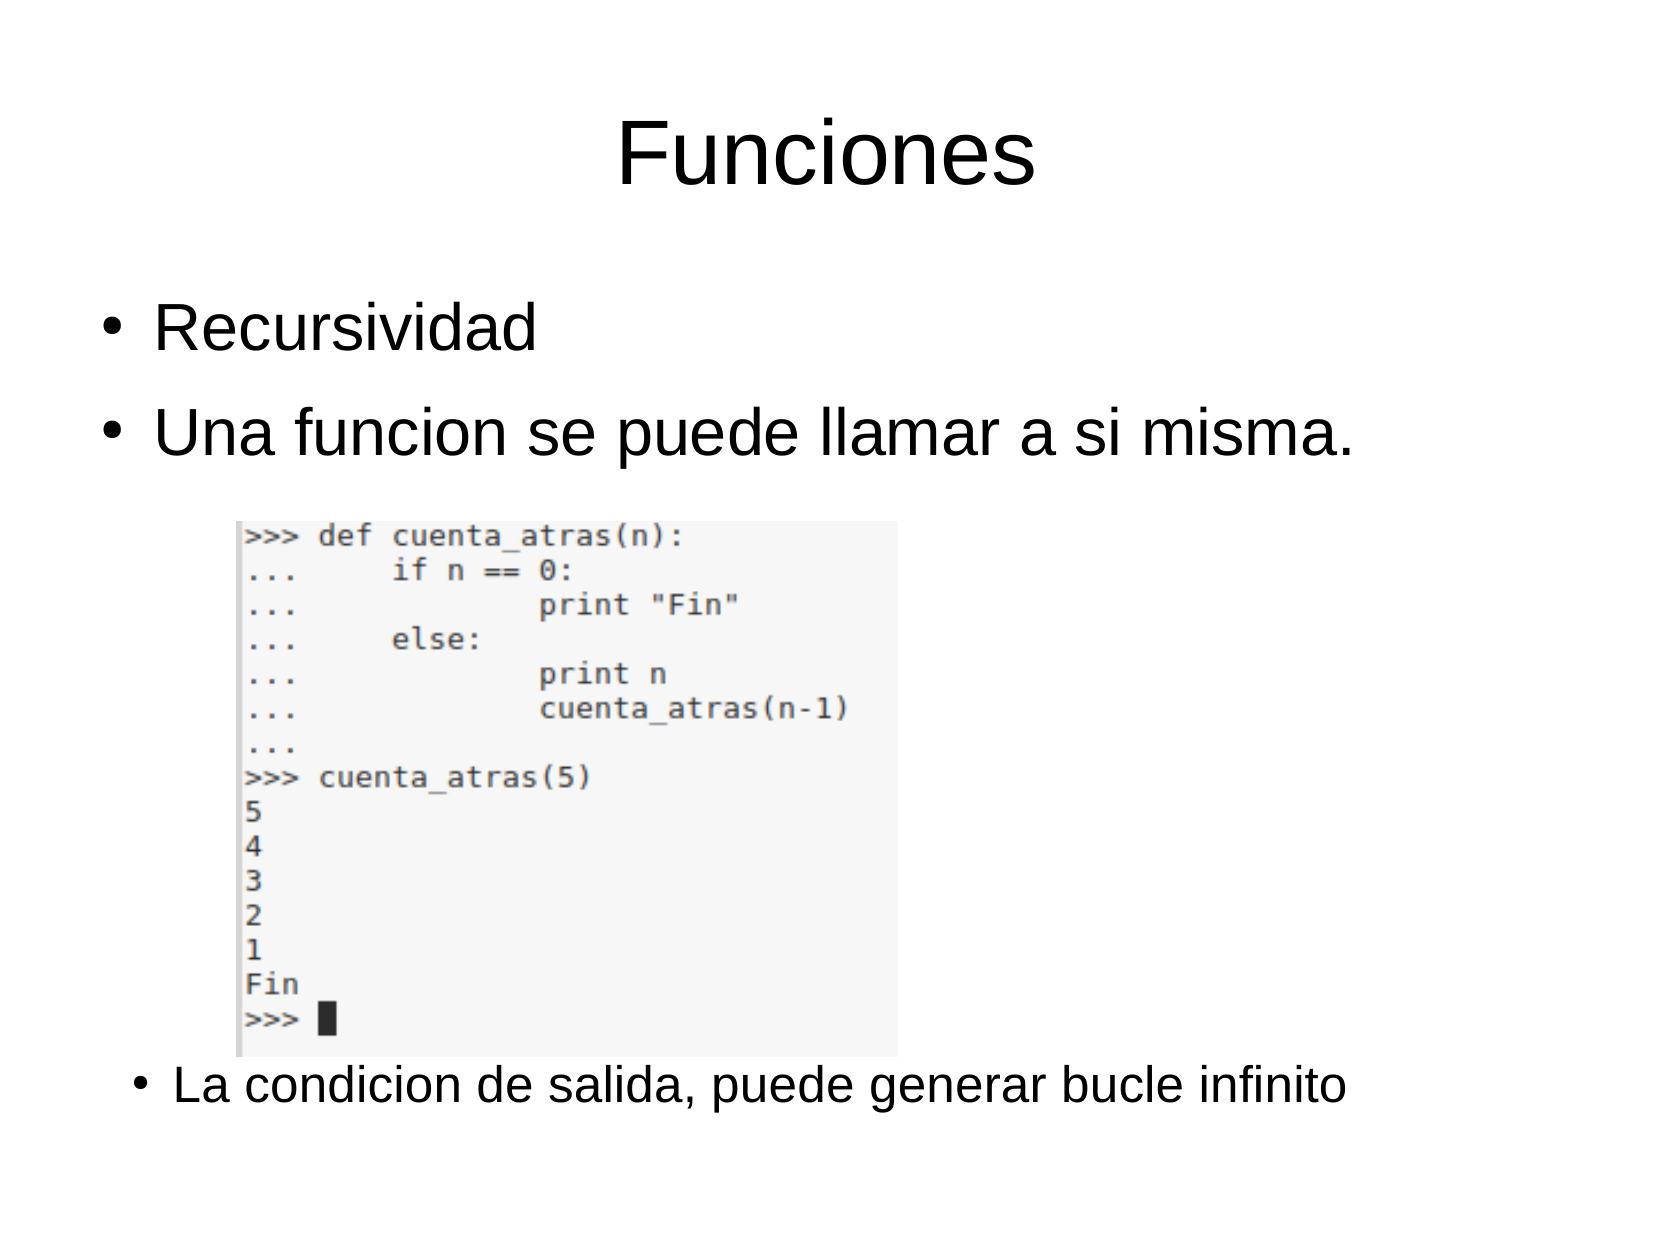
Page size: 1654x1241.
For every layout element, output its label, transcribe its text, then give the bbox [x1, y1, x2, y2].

picture [236, 521, 898, 1056]
list Recursividad Una funcion se puede llamar a si misma. [82, 290, 1571, 520]
title Funciones [82, 49, 1571, 257]
text_box La condicion de salida, puede generar bucle infinito [118, 1056, 1426, 1146]
